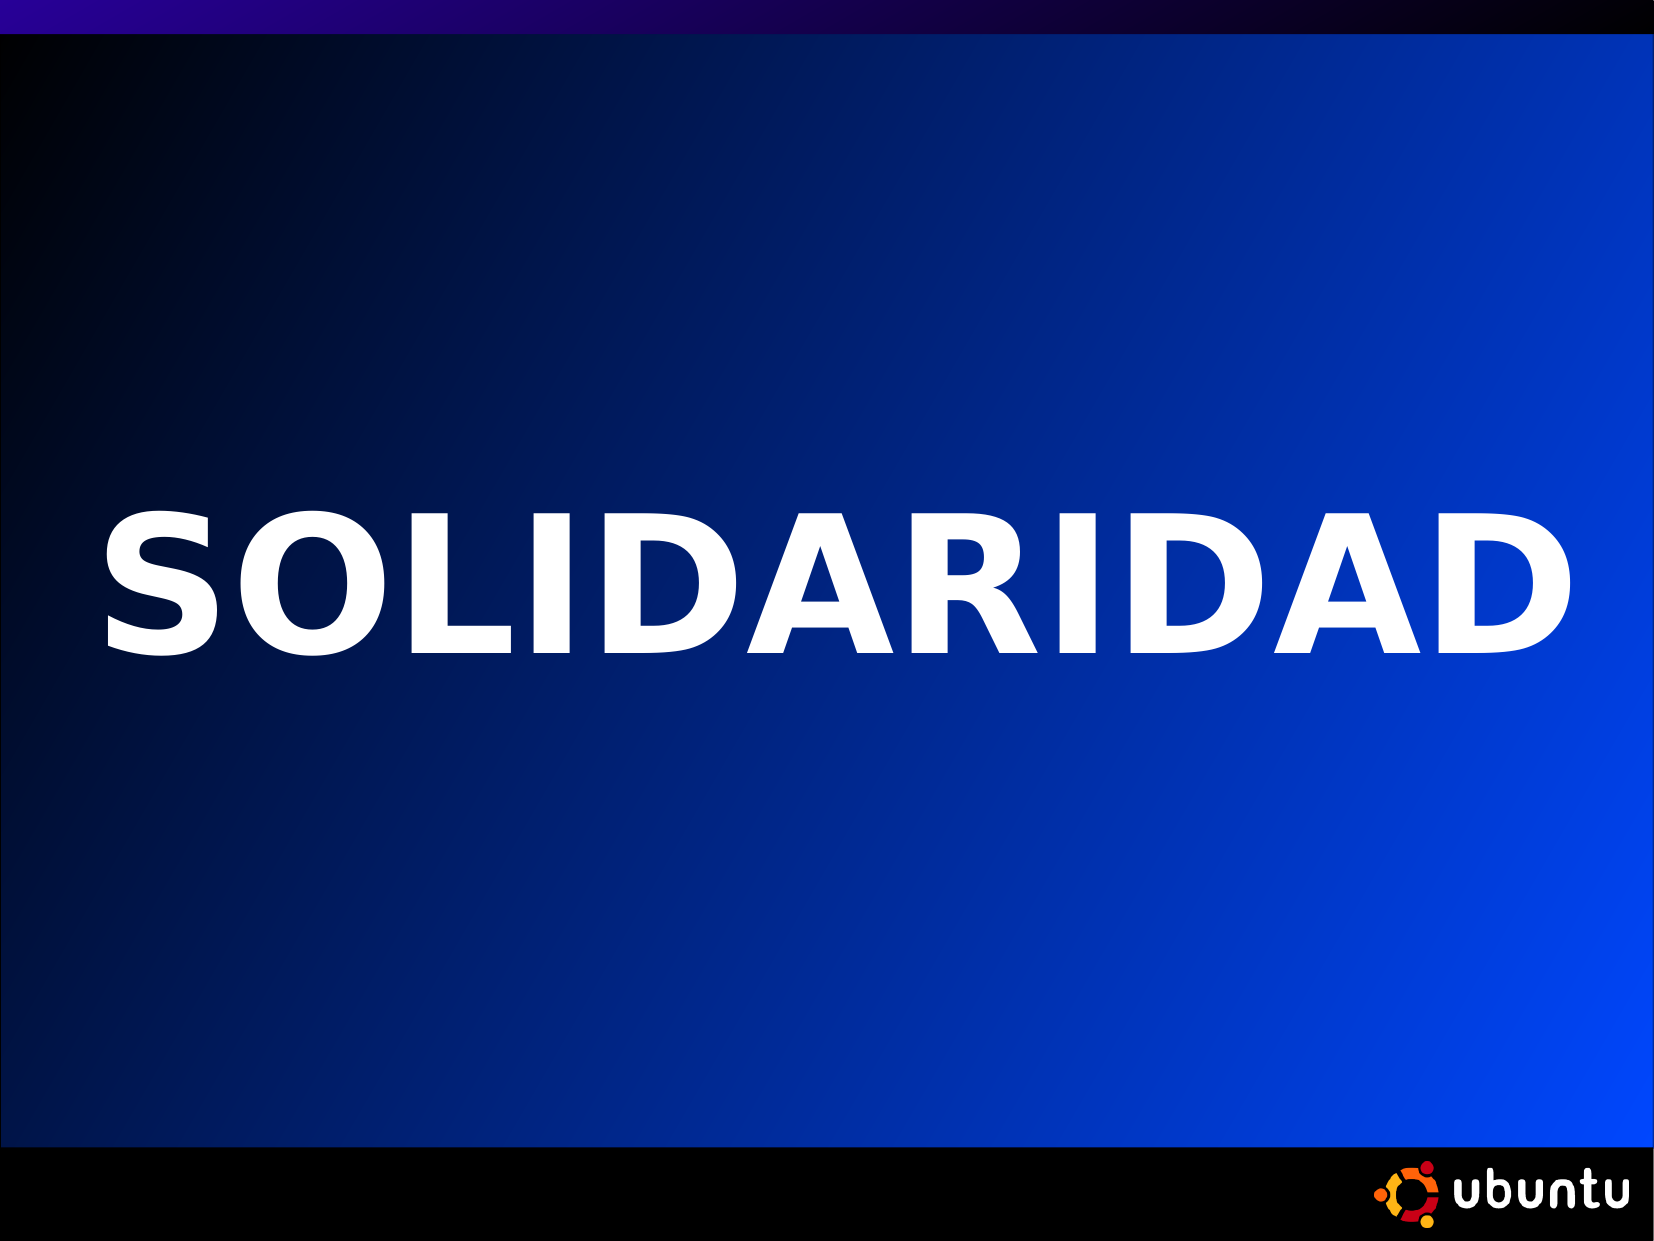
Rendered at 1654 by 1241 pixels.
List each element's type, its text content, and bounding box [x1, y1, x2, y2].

text_box [0, 0, 1654, 1241]
picture [1374, 1161, 1629, 1228]
text_box SOLIDARIDAD [93, 473, 1582, 704]
